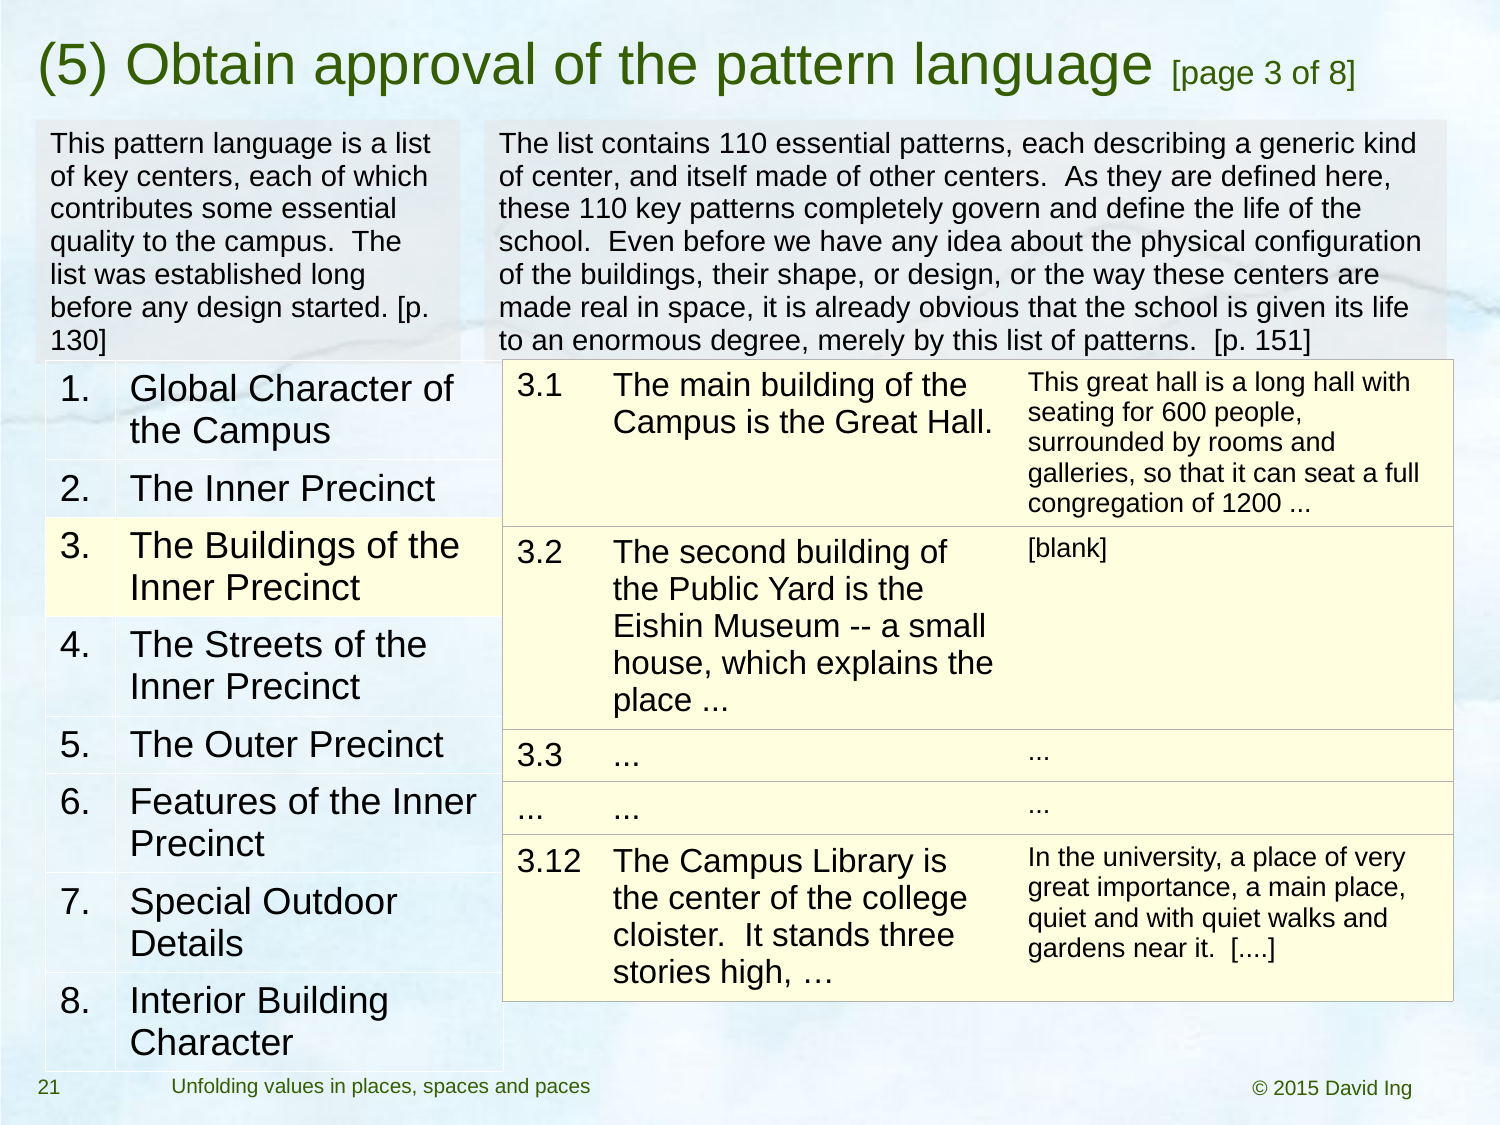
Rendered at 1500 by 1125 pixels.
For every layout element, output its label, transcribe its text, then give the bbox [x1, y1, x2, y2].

title (5) Obtain approval of the pattern language [page 3 of 8] [37, 37, 1463, 236]
table_cell Interior Building Character [116, 973, 503, 1071]
table_cell 7. [46, 873, 115, 972]
table_header This great hall is a long hall with seating for 600 people, surrounded by rooms and galleries, so that it can seat a full congregation of 1200 ... [1013, 360, 1453, 526]
table_cell ... [598, 730, 1013, 781]
table_cell 4. [46, 617, 115, 716]
table_cell ... [598, 782, 1013, 834]
table_cell 3.2 [503, 527, 598, 729]
table_cell The Outer Precinct [116, 717, 502, 773]
table_cell 3.12 [503, 835, 598, 1001]
table_cell The second building of the Public Yard is the Eishin Museum -- a small house, which explains the place ... [598, 527, 1013, 729]
table_header 1. [46, 361, 115, 459]
table_cell 5. [46, 717, 115, 773]
table_cell The Campus Library is the center of the college cloister. It stands three stories high, … [598, 835, 1013, 1001]
table_header Global Character of the Campus [116, 361, 502, 459]
table_cell 2. [46, 460, 115, 517]
table_cell The Buildings of the Inner Precinct [116, 518, 502, 616]
table_cell Features of the Inner Precinct [116, 774, 502, 872]
table_cell 8. [46, 973, 115, 1071]
table_cell 3.3 [503, 730, 598, 781]
table_cell Special Outdoor Details [116, 873, 502, 972]
table_cell 3. [46, 518, 115, 616]
table_cell In the university, a place of very great importance, a main place, quiet and with quiet walks and gardens near it. [....] [1013, 835, 1453, 1001]
table_cell [blank] [1013, 527, 1453, 729]
picture [0, 0, 1500, 1125]
text_box The list contains 110 essential patterns, each describing a generic kind of center, and itself made of other centers. As they are defined here, these 110 key patterns completely govern and define the life of the school. Even before we have any idea about the physical configuration of the buildings, their shape, or design, or the way these centers are made real in space, it is already obvious that the school is given its life to an enormous degree, merely by this list of patterns. [p. 151] [484, 119, 1447, 360]
table_header The main building of the Campus is the Great Hall. [598, 360, 1013, 526]
table_cell ... [503, 782, 598, 834]
table_cell ... [1013, 730, 1453, 781]
table_cell 6. [46, 774, 115, 872]
table_cell The Inner Precinct [116, 460, 502, 517]
table_cell The Streets of the Inner Precinct [116, 617, 502, 716]
table_header 3.1 [503, 360, 598, 526]
table_cell ... [1013, 782, 1453, 834]
text_box This pattern language is a list of key centers, each of which contributes some essential quality to the campus. The list was established long before any design started. [p. 130] [35, 119, 461, 364]
